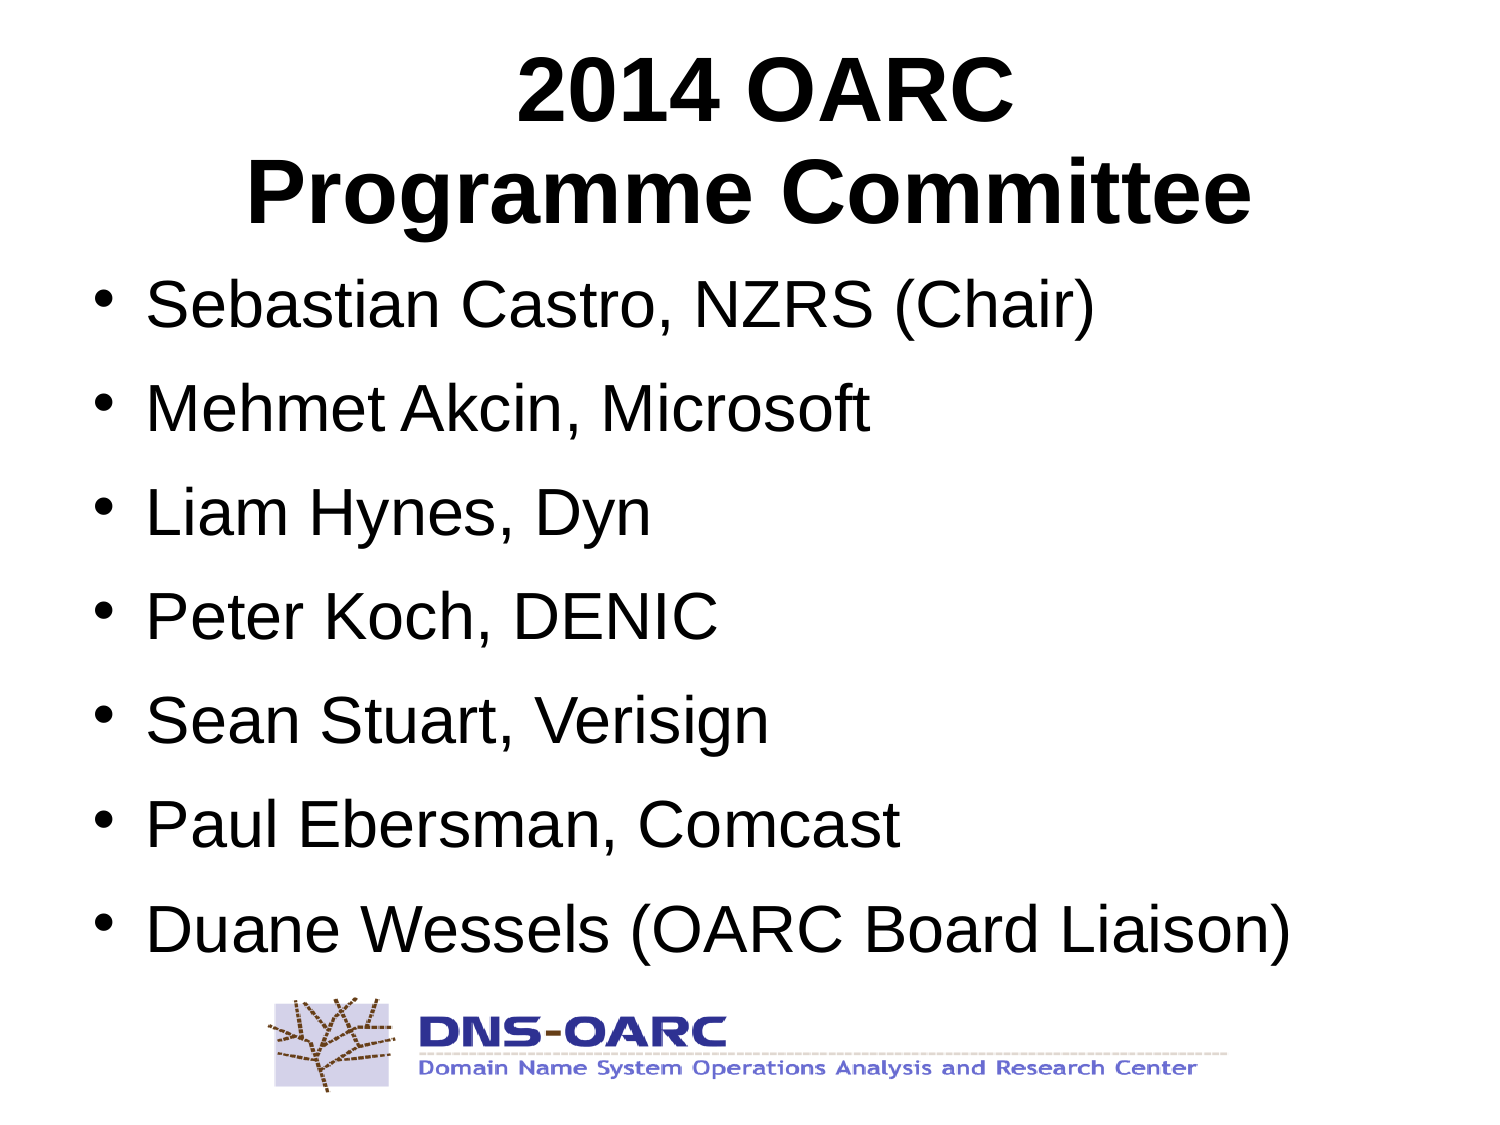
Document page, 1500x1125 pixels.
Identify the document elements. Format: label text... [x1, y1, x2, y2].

list Sebastian Castro, NZRS (Chair) Mehmet Akcin, Microsoft Liam Hynes, Dyn Peter Koch, DENIC Sean Stuart, Verisign Paul Ebersman, Comcast Duane Wessels (OARC Board Liaison) [75, 263, 1426, 970]
picture [214, 991, 1259, 1099]
title 2014 OARC Programme Committee [75, 33, 1426, 245]
